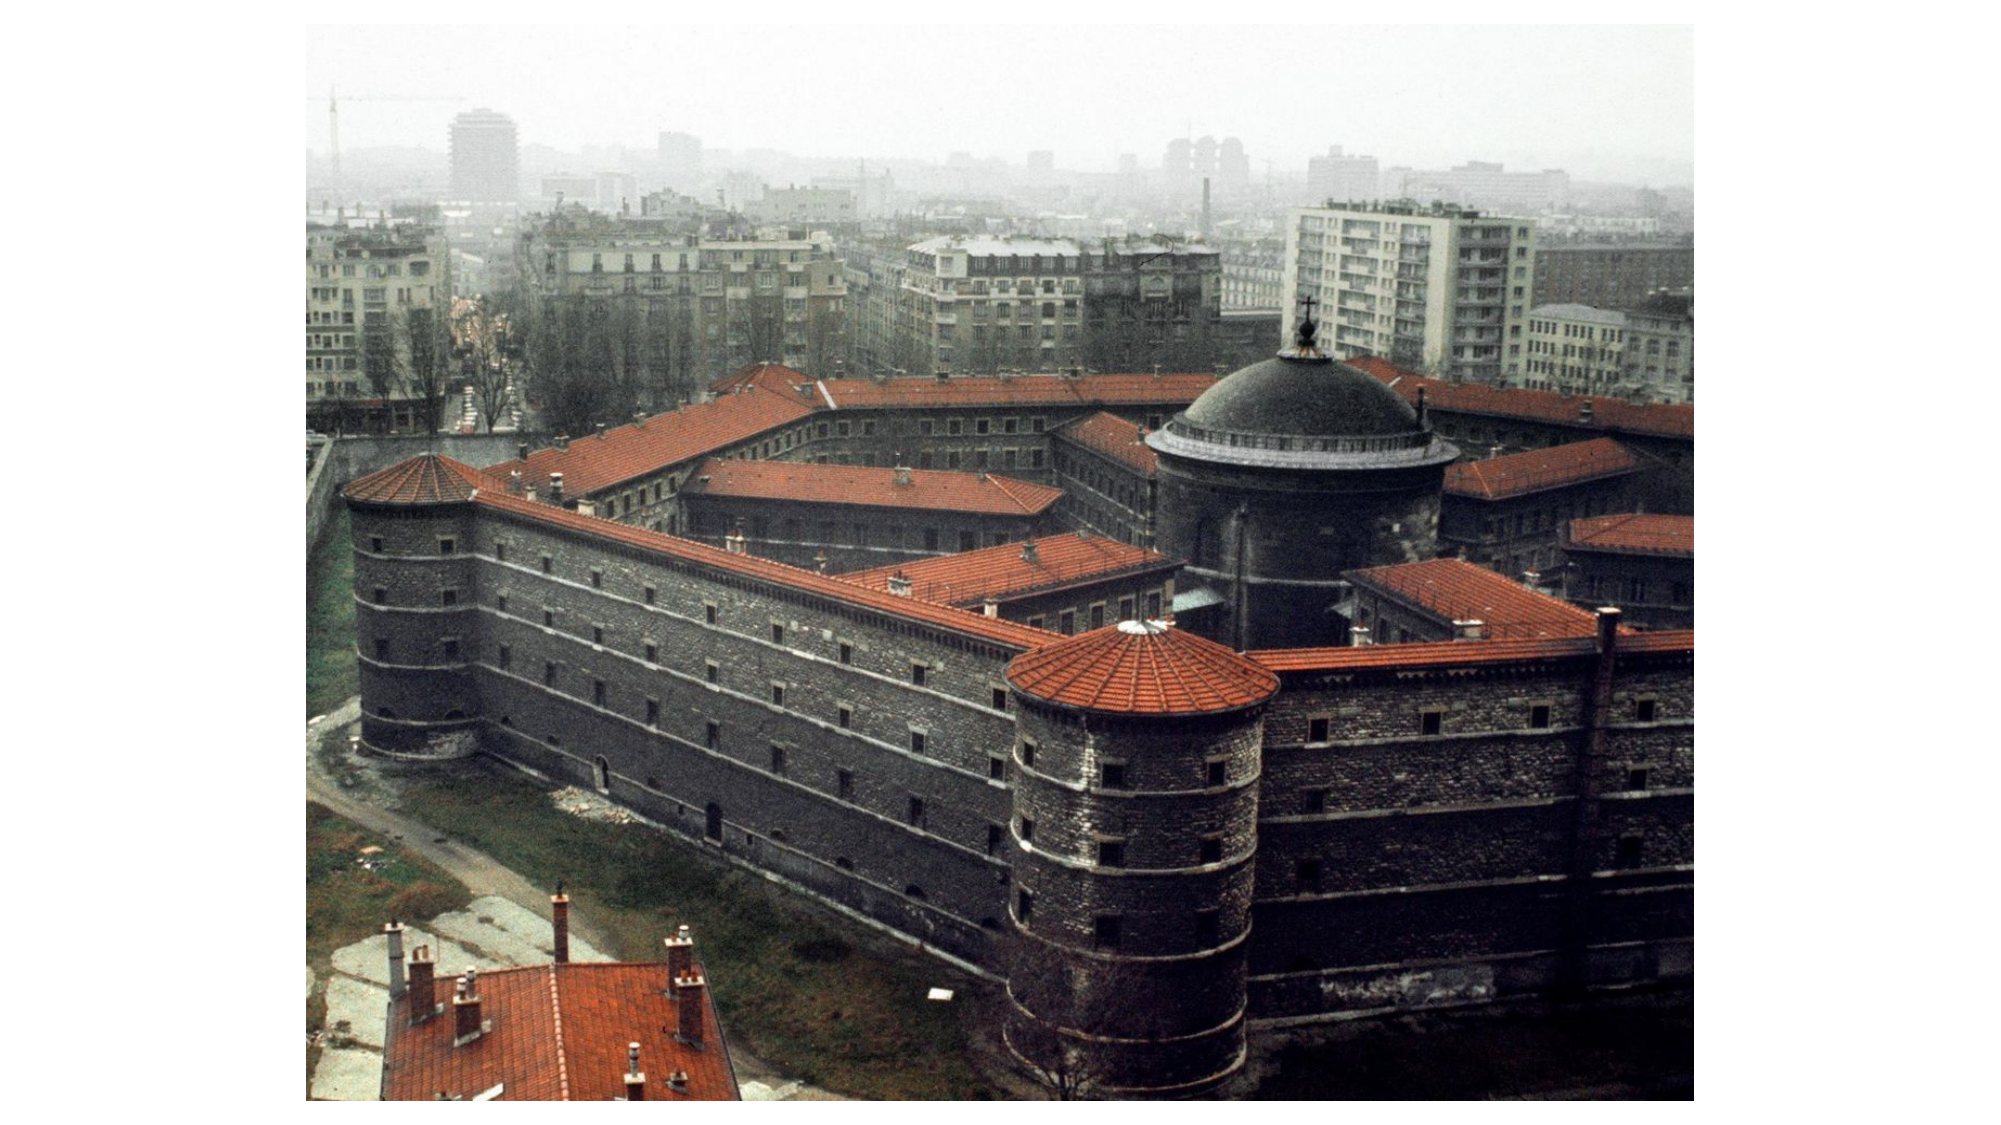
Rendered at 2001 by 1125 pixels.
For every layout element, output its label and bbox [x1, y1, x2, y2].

picture [306, 24, 1694, 1101]
